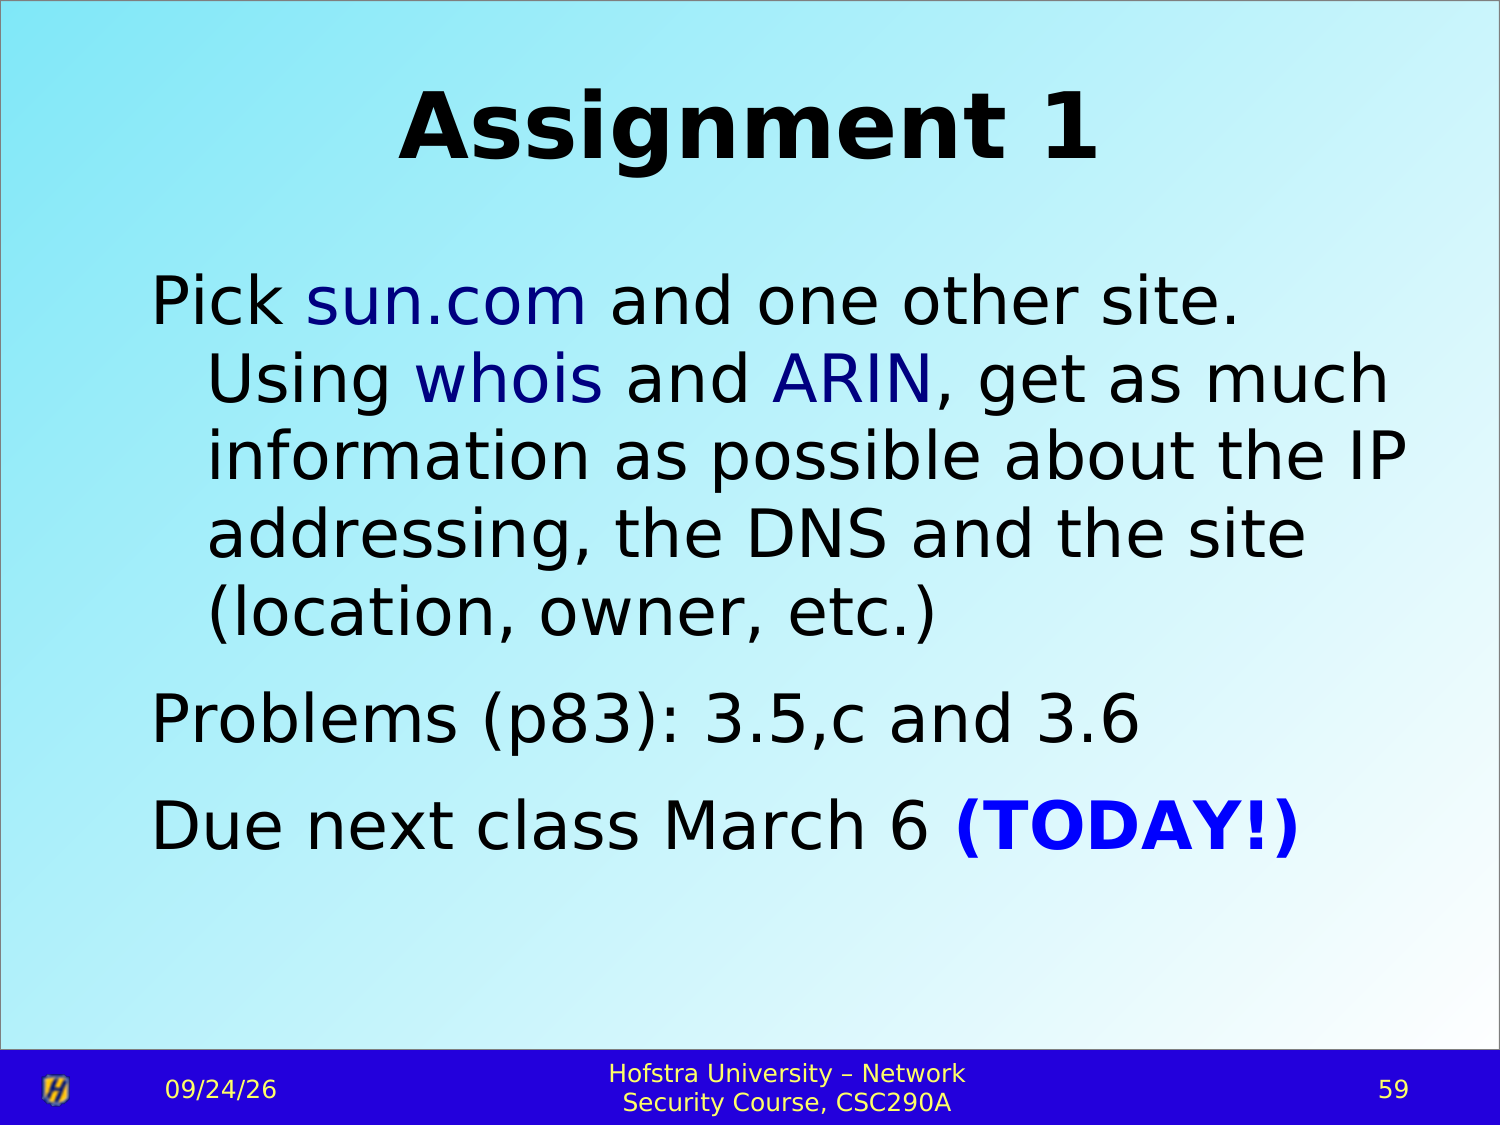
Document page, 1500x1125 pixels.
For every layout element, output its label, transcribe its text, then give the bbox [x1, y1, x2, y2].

title Assignment 1 [71, 70, 1430, 184]
list Pick sun.com and one other site. Using whois and ARIN, get as much information as possible about the IP addressing, the DNS and the site (location, owner, etc.) Problems (p83): 3.5,c and 3.6 Due next class March 6 (TODAY!) [150, 262, 1425, 945]
picture [37, 1072, 76, 1110]
